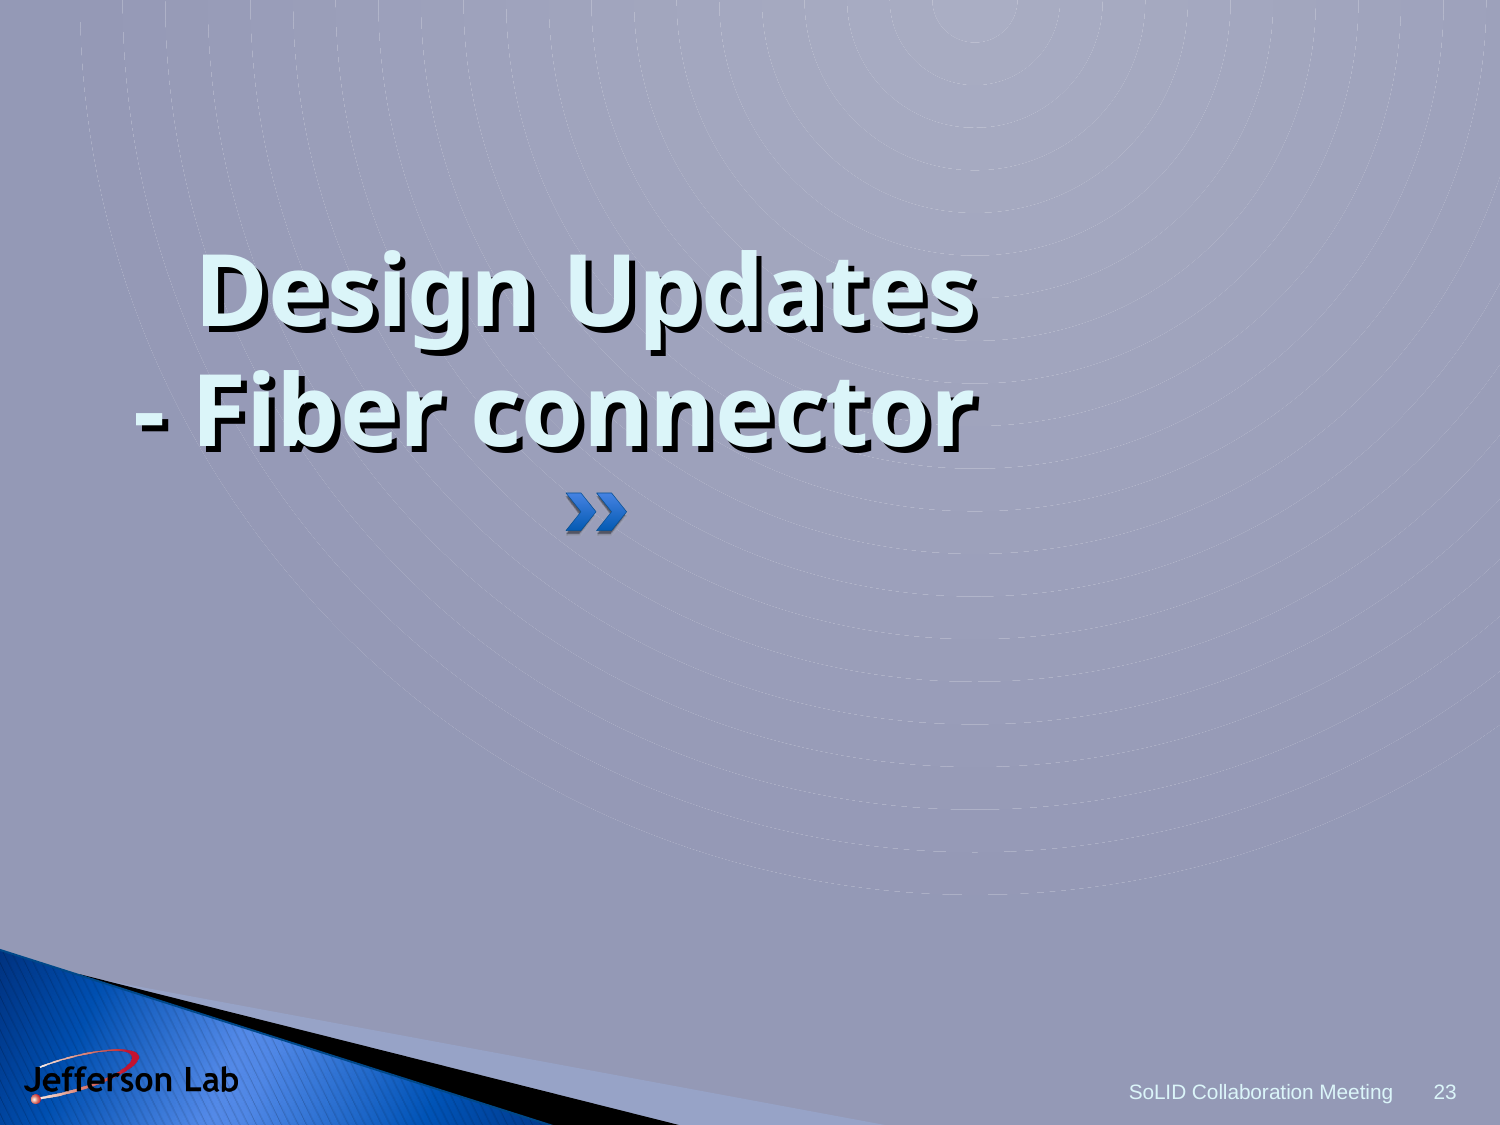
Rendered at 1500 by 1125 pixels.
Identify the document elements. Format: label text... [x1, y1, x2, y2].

text_box SoLID Collaboration Meeting [1103, 1051, 1418, 1112]
title Design Updates - Fiber connector [118, 173, 1394, 474]
text_box 23 [1418, 1051, 1479, 1112]
